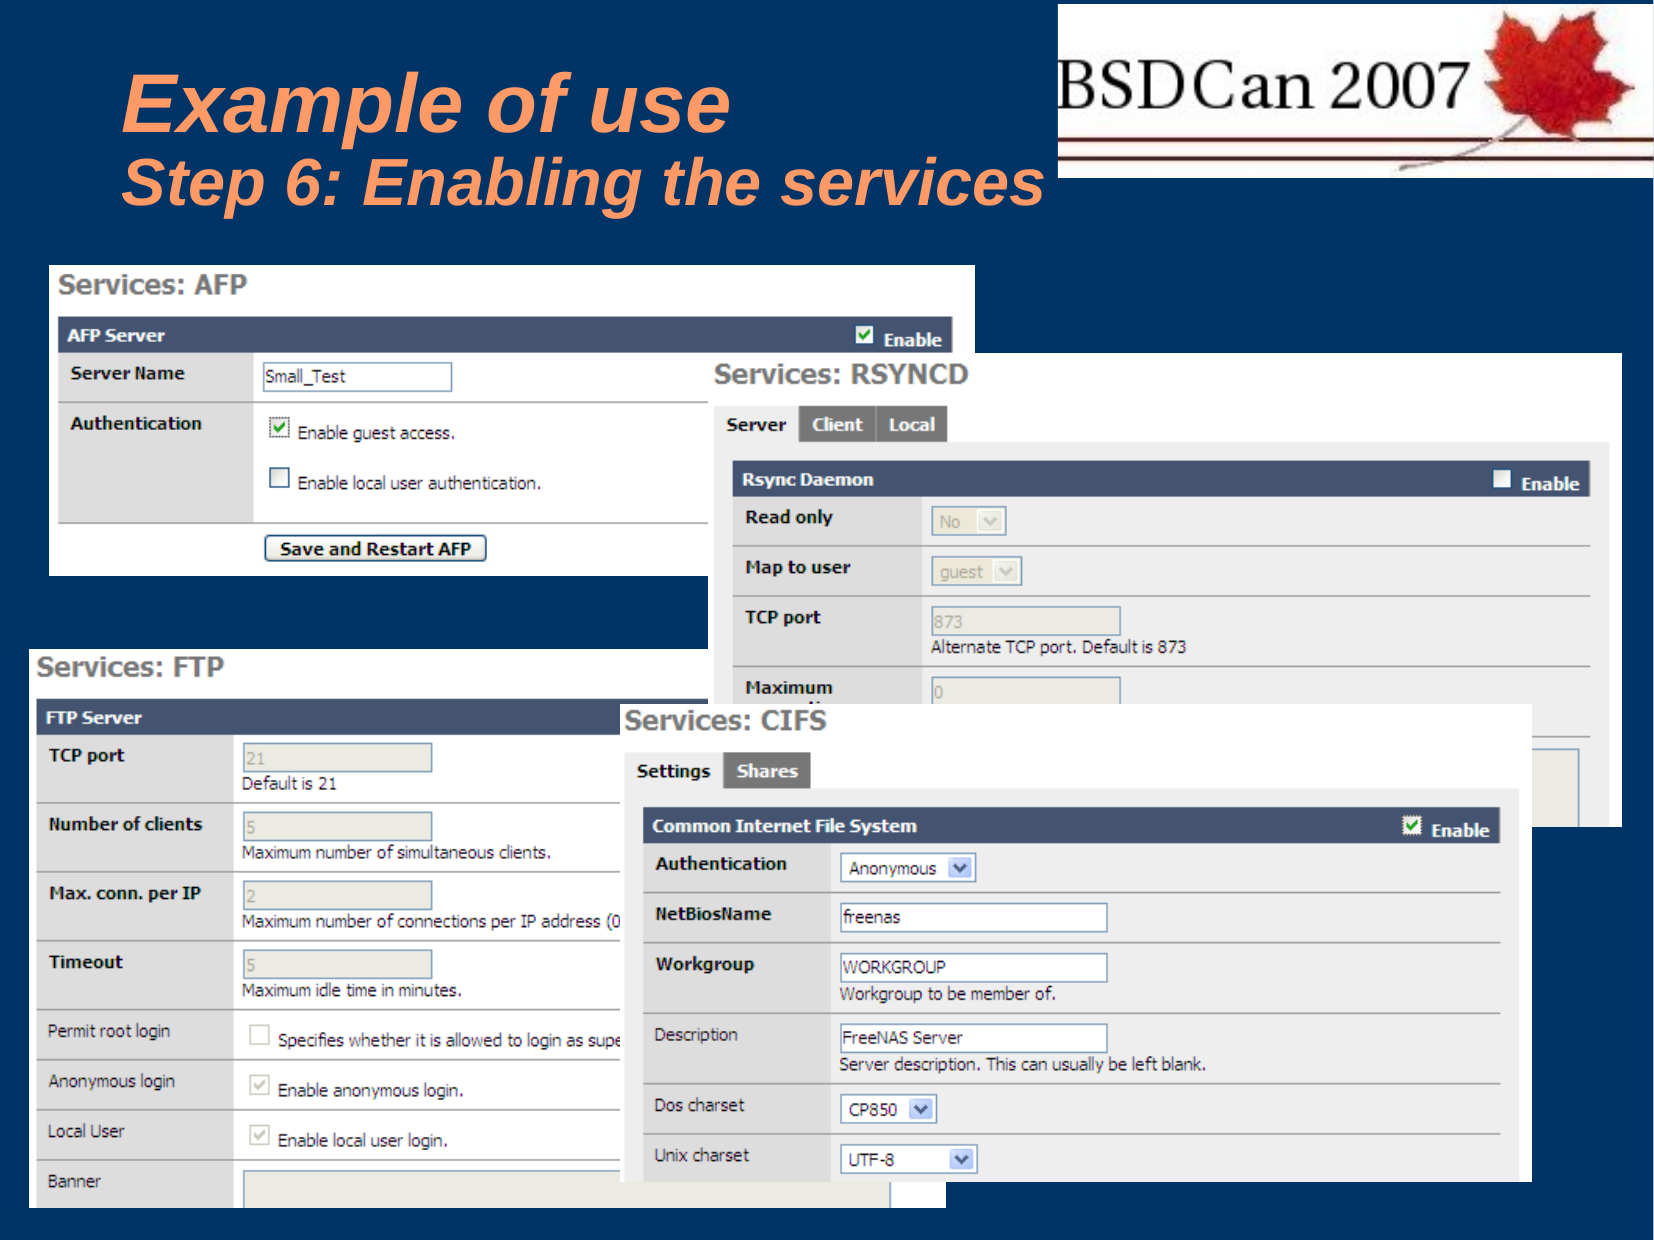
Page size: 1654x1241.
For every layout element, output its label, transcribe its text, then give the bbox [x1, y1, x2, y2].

picture [1057, 4, 1654, 178]
title Example of use Step 6: Enabling the services [121, 46, 1534, 237]
picture [29, 265, 1622, 1208]
